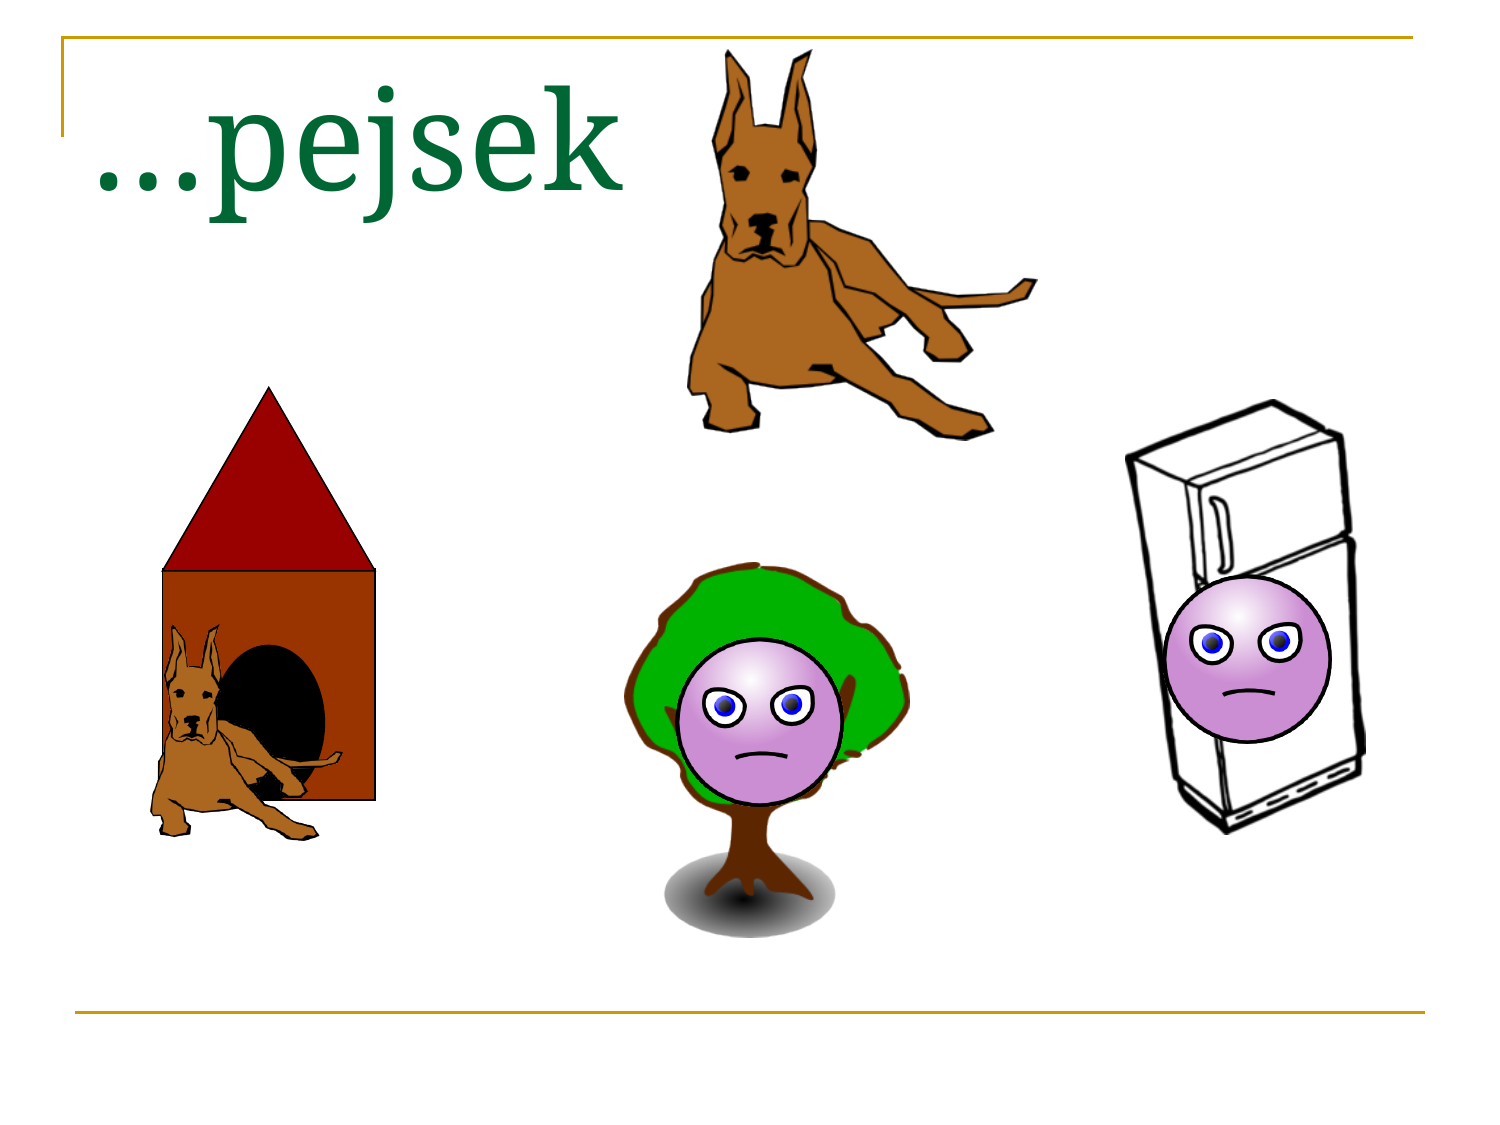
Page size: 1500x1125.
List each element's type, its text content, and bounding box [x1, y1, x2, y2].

picture [1125, 399, 1366, 835]
picture [624, 562, 910, 938]
text_box [162, 387, 376, 800]
picture [687, 49, 1038, 441]
picture [150, 624, 343, 841]
text_box …pejsek [75, 45, 688, 233]
